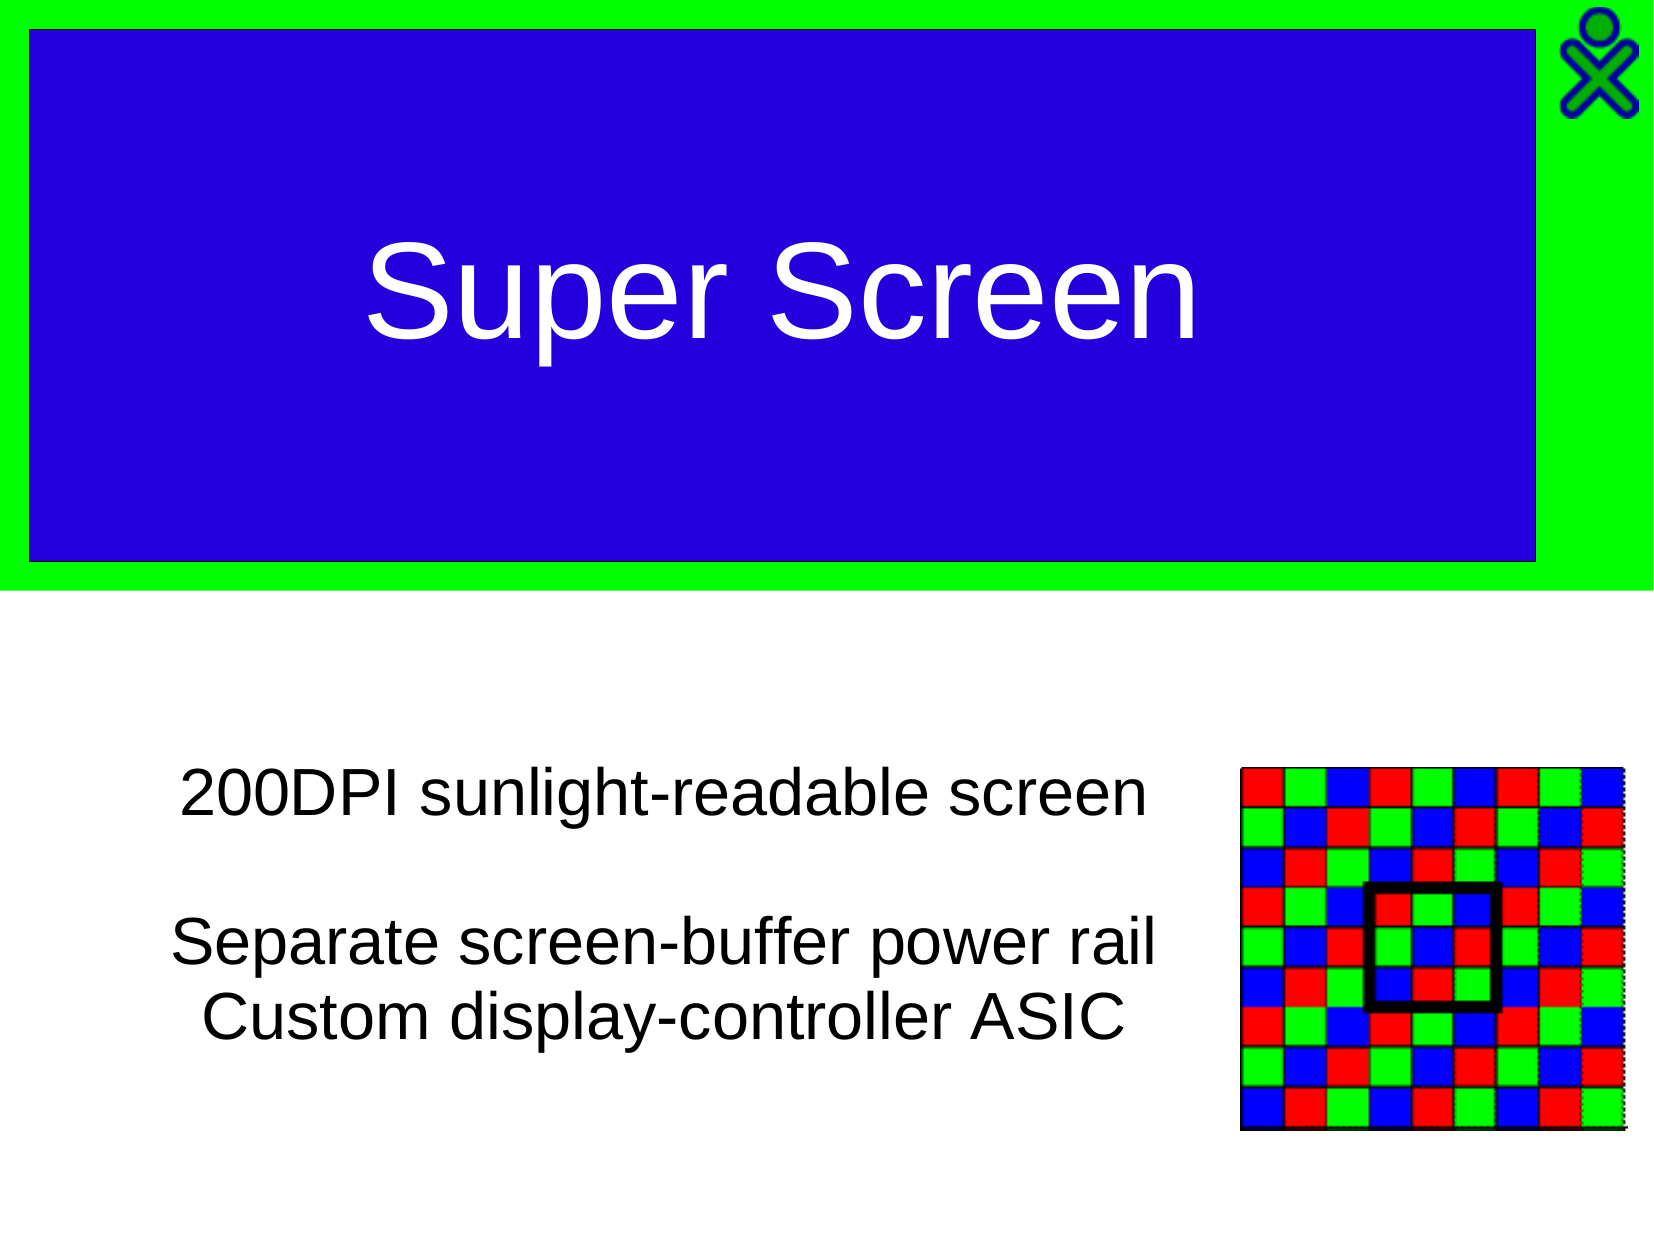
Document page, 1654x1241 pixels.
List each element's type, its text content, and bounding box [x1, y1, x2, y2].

title Super Screen [59, 56, 1506, 525]
picture [1240, 767, 1628, 1131]
picture [1559, 7, 1639, 119]
subtitle 200DPI sunlight-readable screen Separate screen-buffer power rail Custom display-controller ASIC [82, 627, 1211, 1182]
